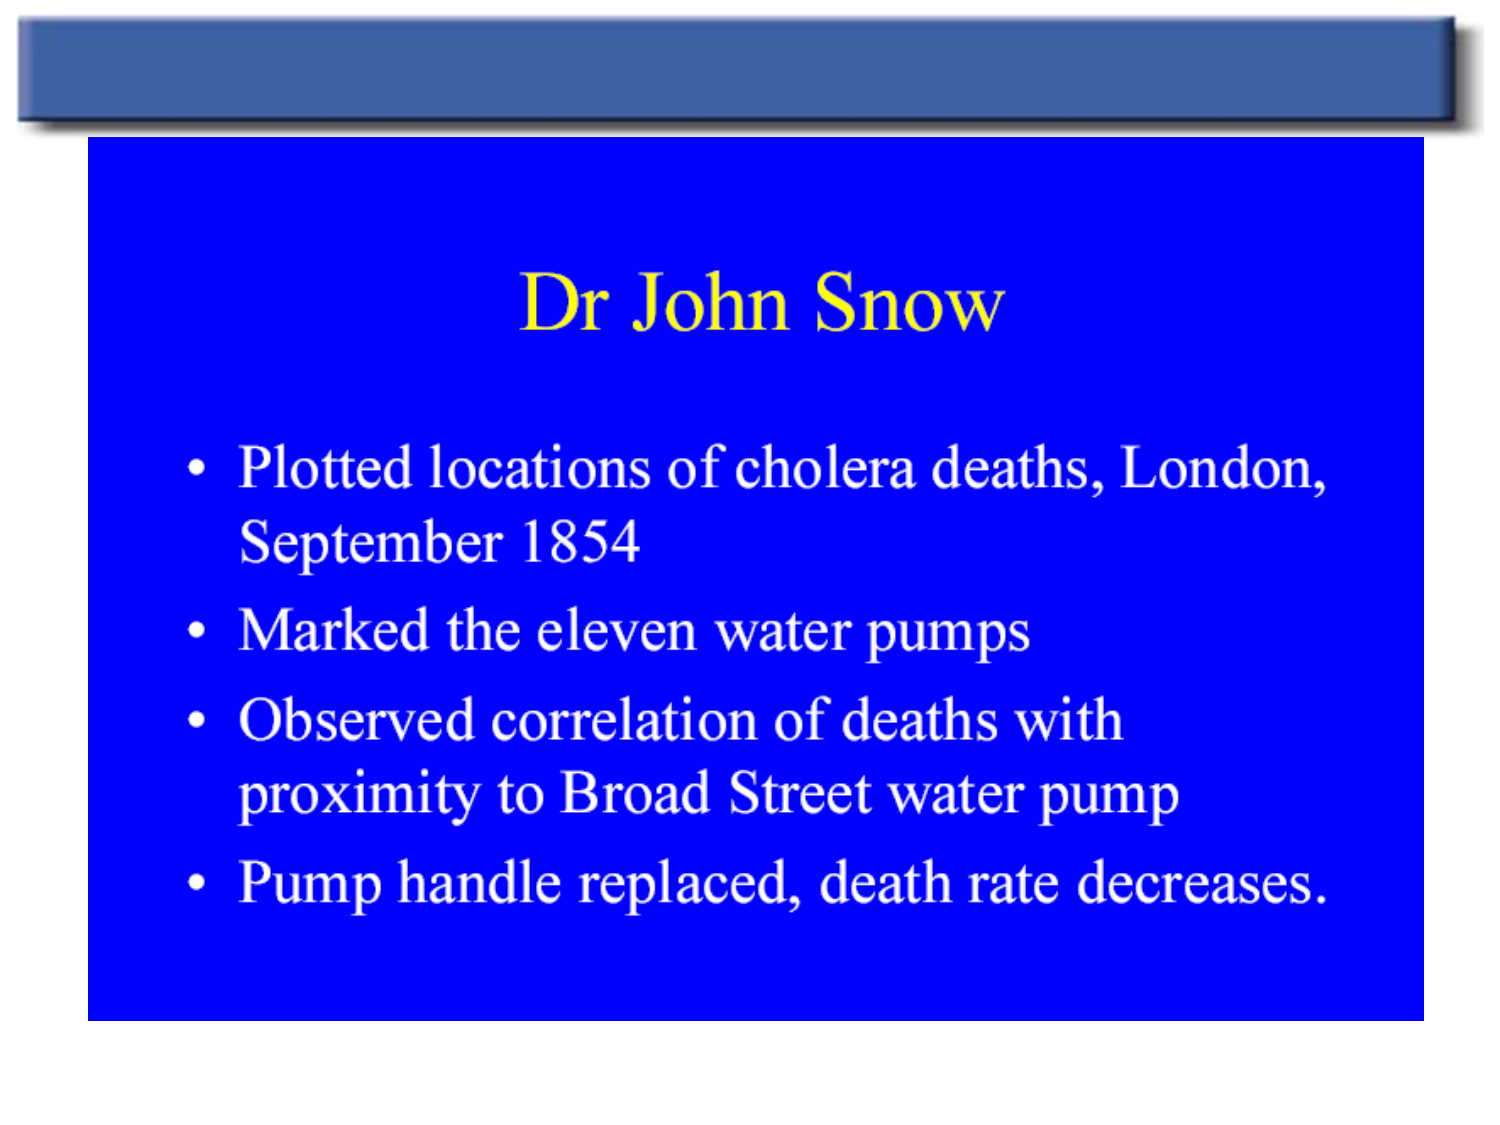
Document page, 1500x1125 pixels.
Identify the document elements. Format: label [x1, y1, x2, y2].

picture [16, 13, 1484, 1021]
